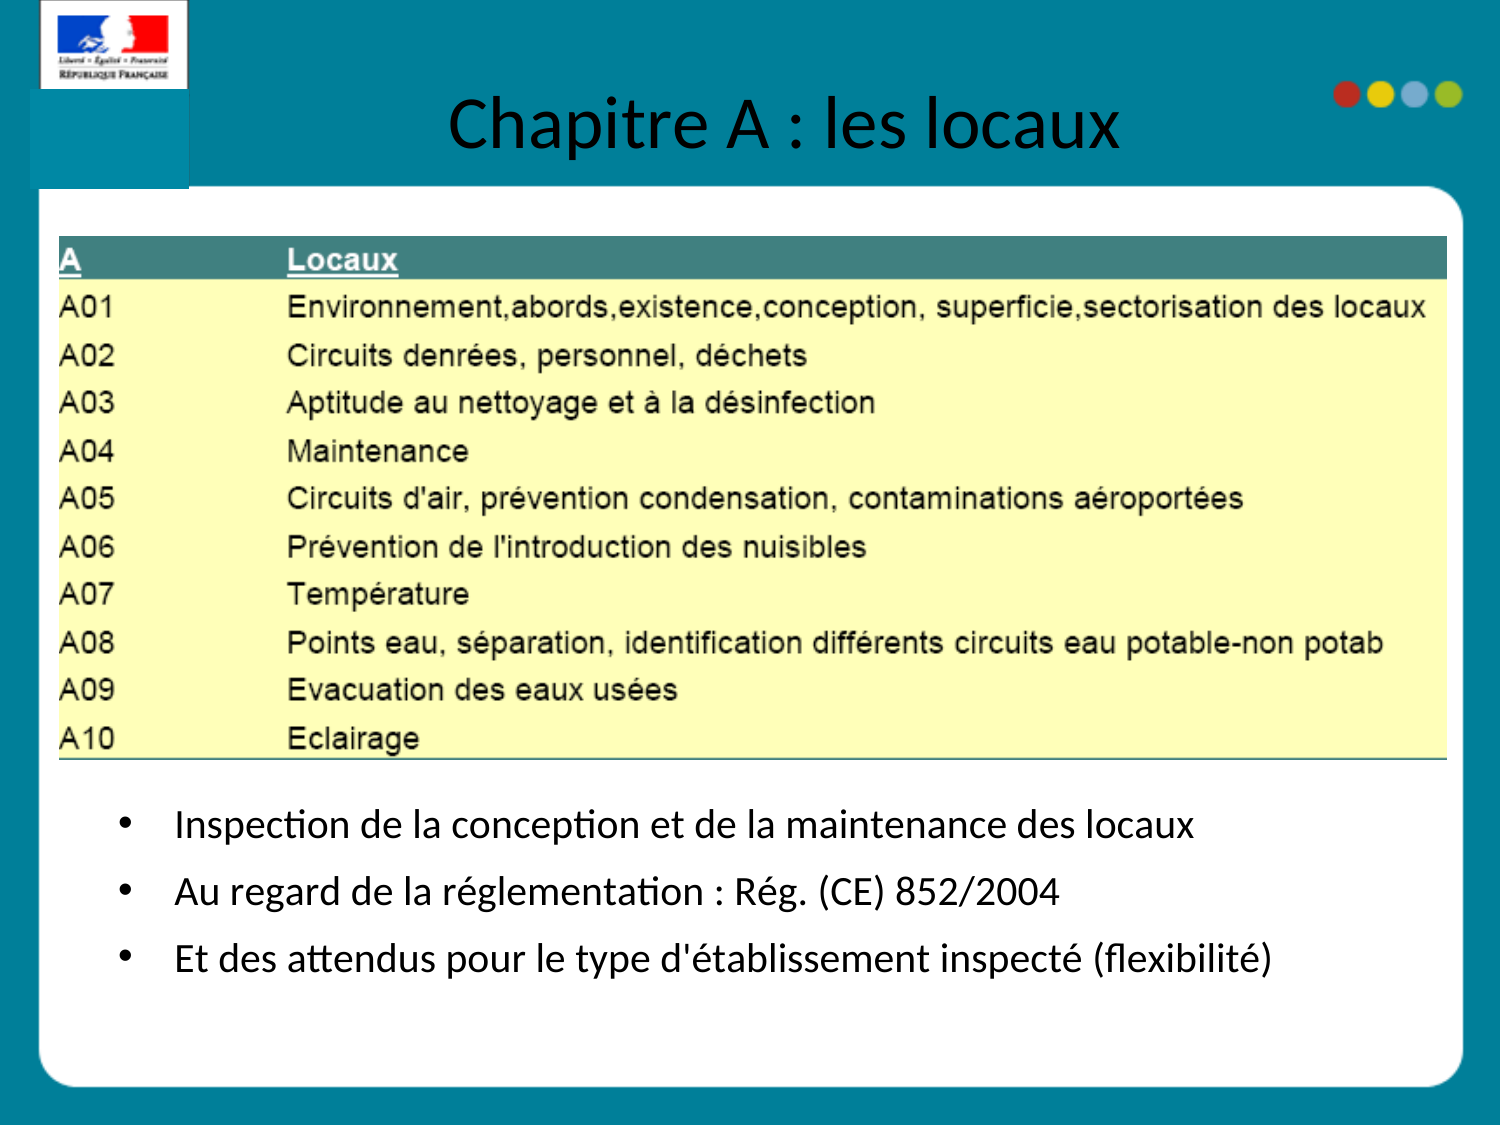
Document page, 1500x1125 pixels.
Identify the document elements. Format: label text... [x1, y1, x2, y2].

picture [59, 236, 1447, 760]
list Inspection de la conception et de la maintenance des locaux Au regard de la réglementation : Rég. (CE) 852/2004 Et des attendus pour le type d'établissement inspecté (flexibilité) [118, 797, 1394, 1020]
title Chapitre A : les locaux [147, 0, 1423, 236]
